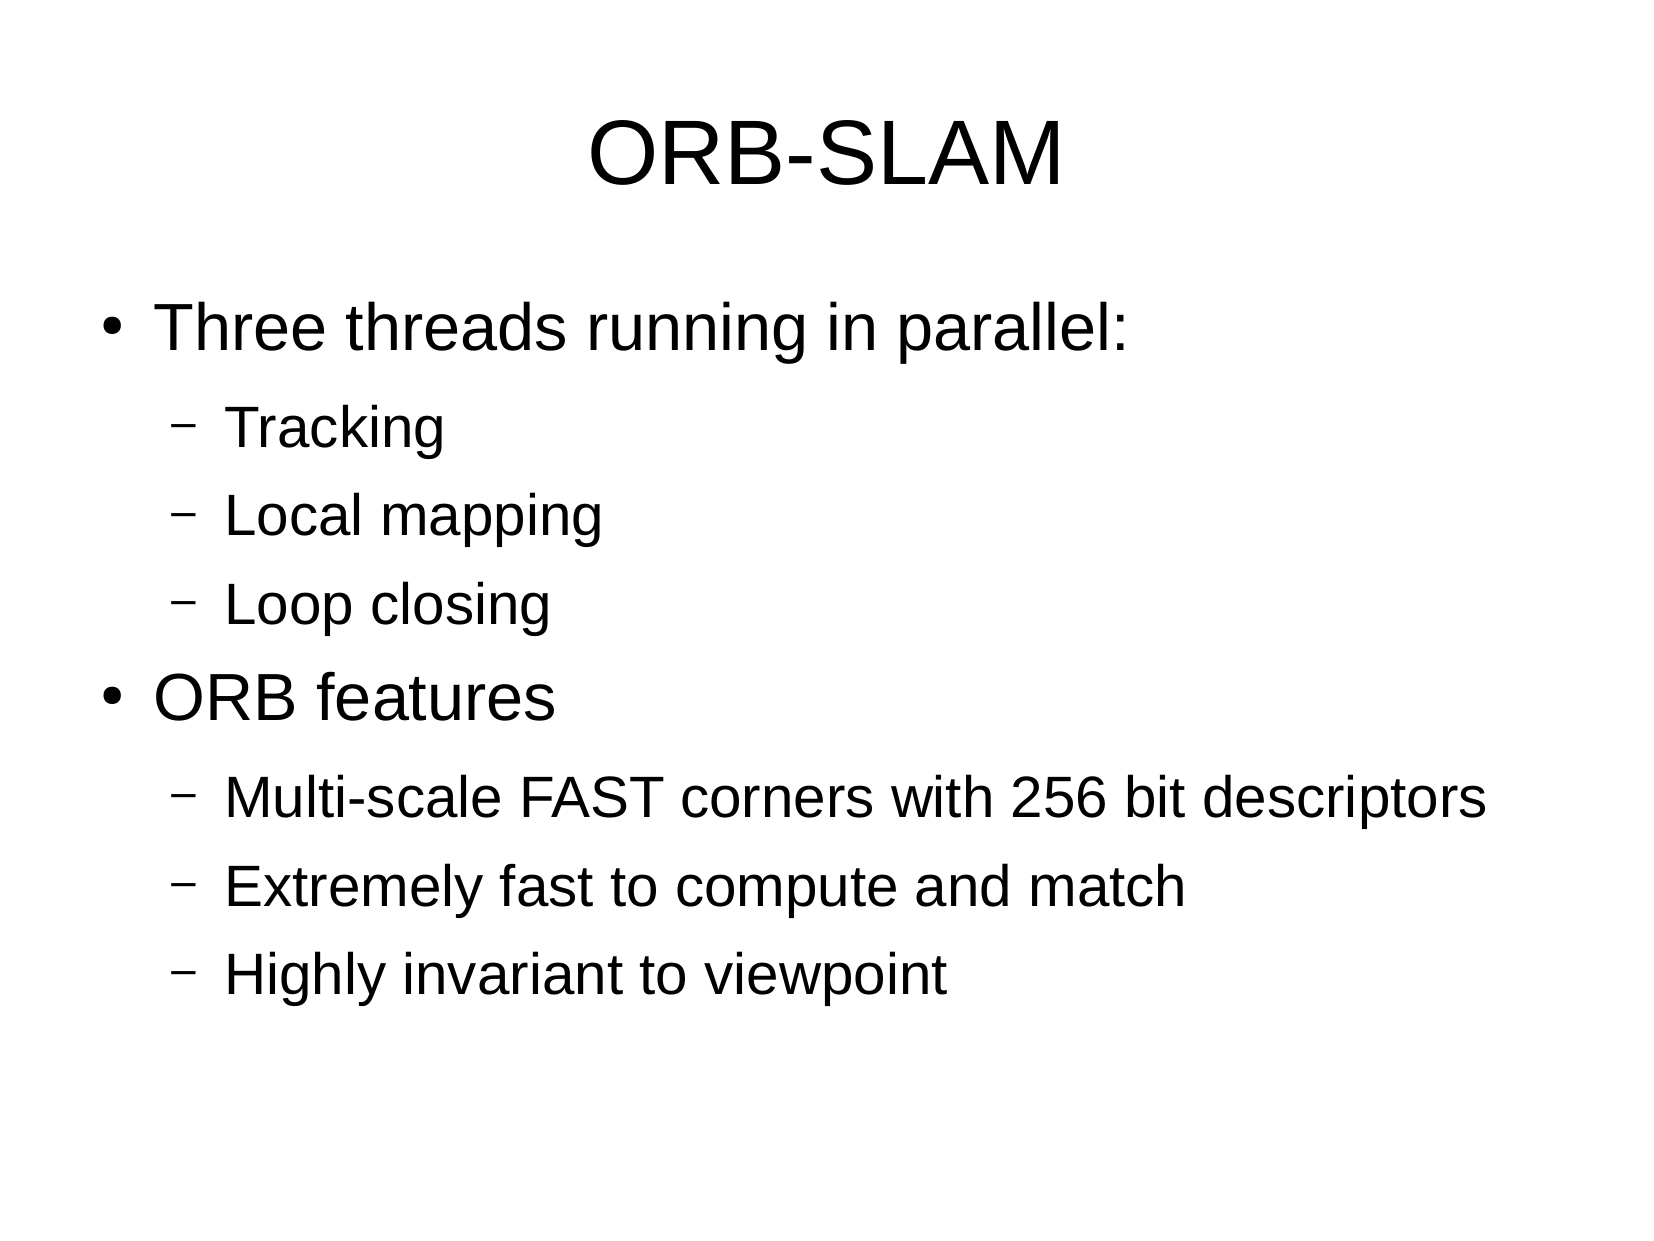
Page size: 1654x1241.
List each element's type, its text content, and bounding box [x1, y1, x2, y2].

list Three threads running in parallel: Tracking Local mapping Loop closing ORB features Multi-scale FAST corners with 256 bit descriptors Extremely fast to compute and match Highly invariant to viewpoint [82, 290, 1571, 1010]
title ORB-SLAM [82, 49, 1571, 257]
